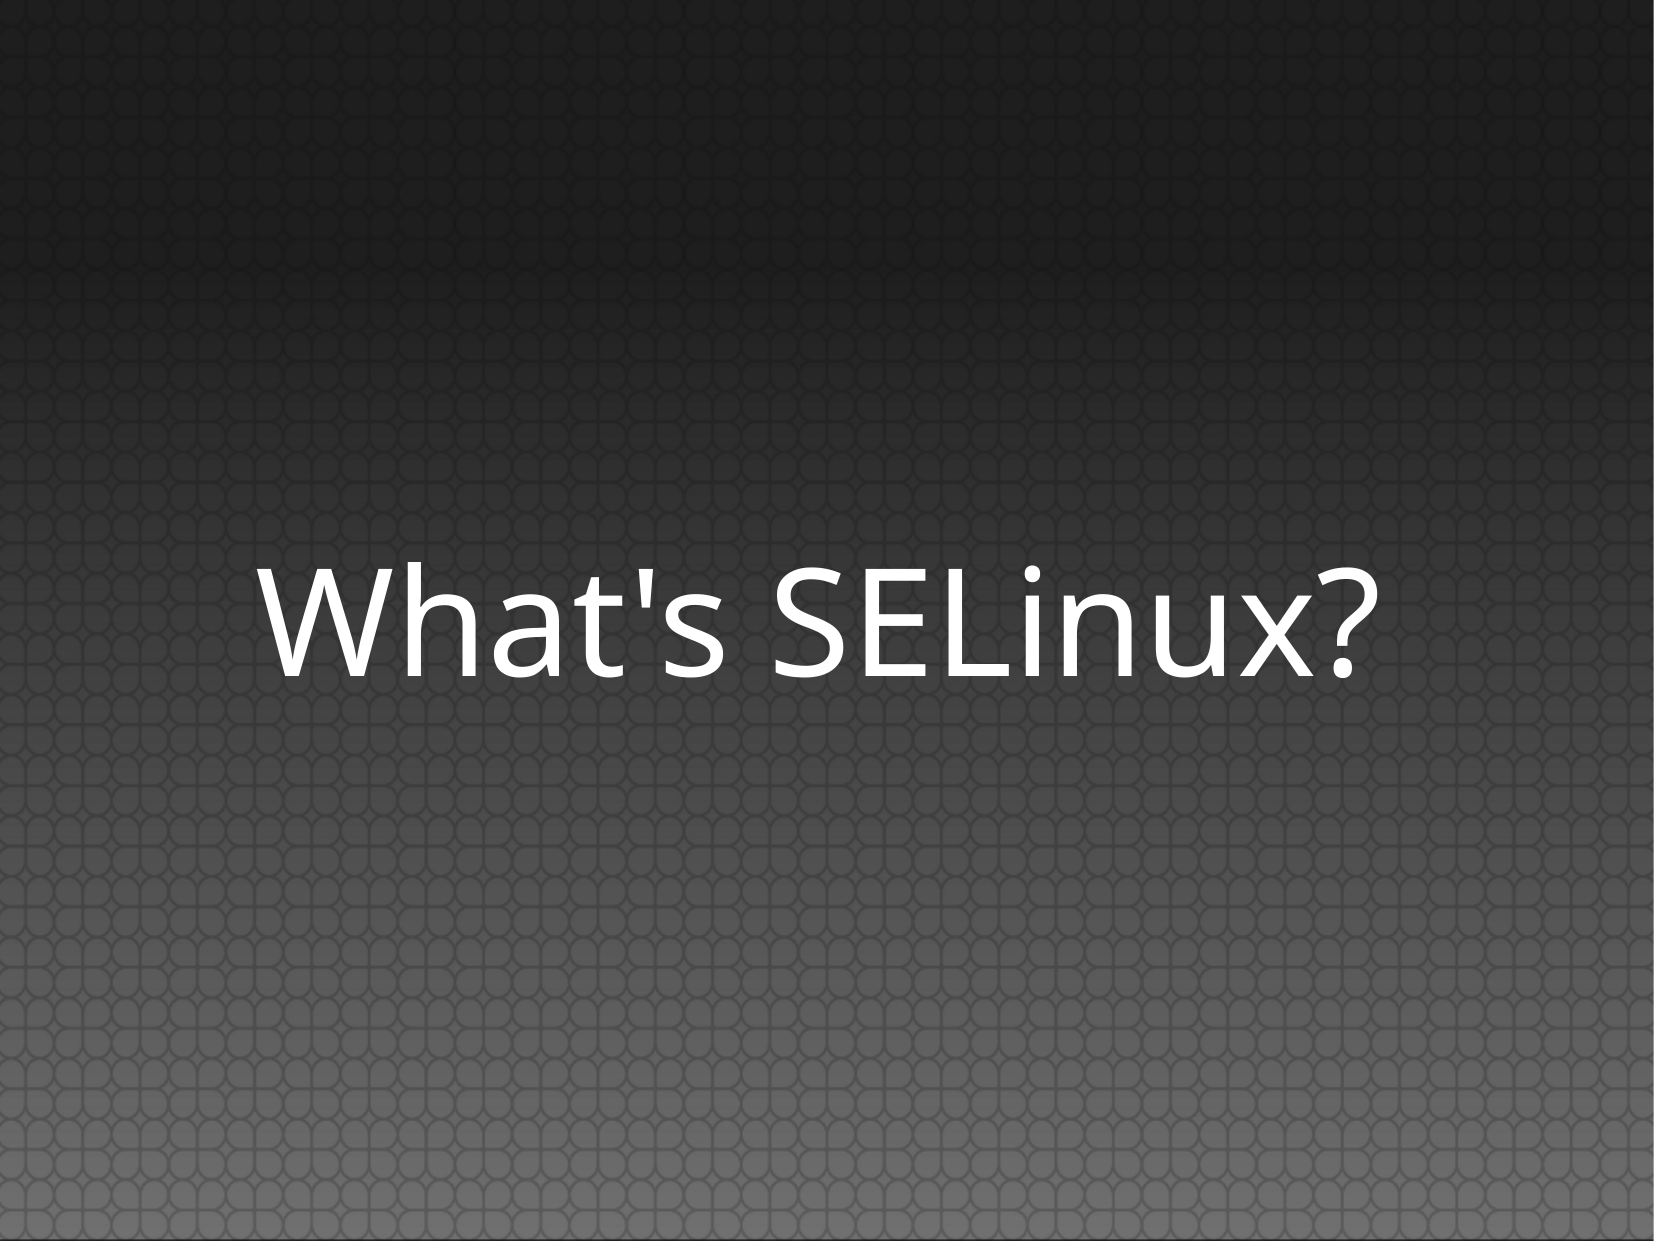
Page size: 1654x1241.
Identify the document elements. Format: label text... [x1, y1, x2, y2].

title What's SELinux? [75, 525, 1564, 713]
picture [0, 0, 1654, 1241]
